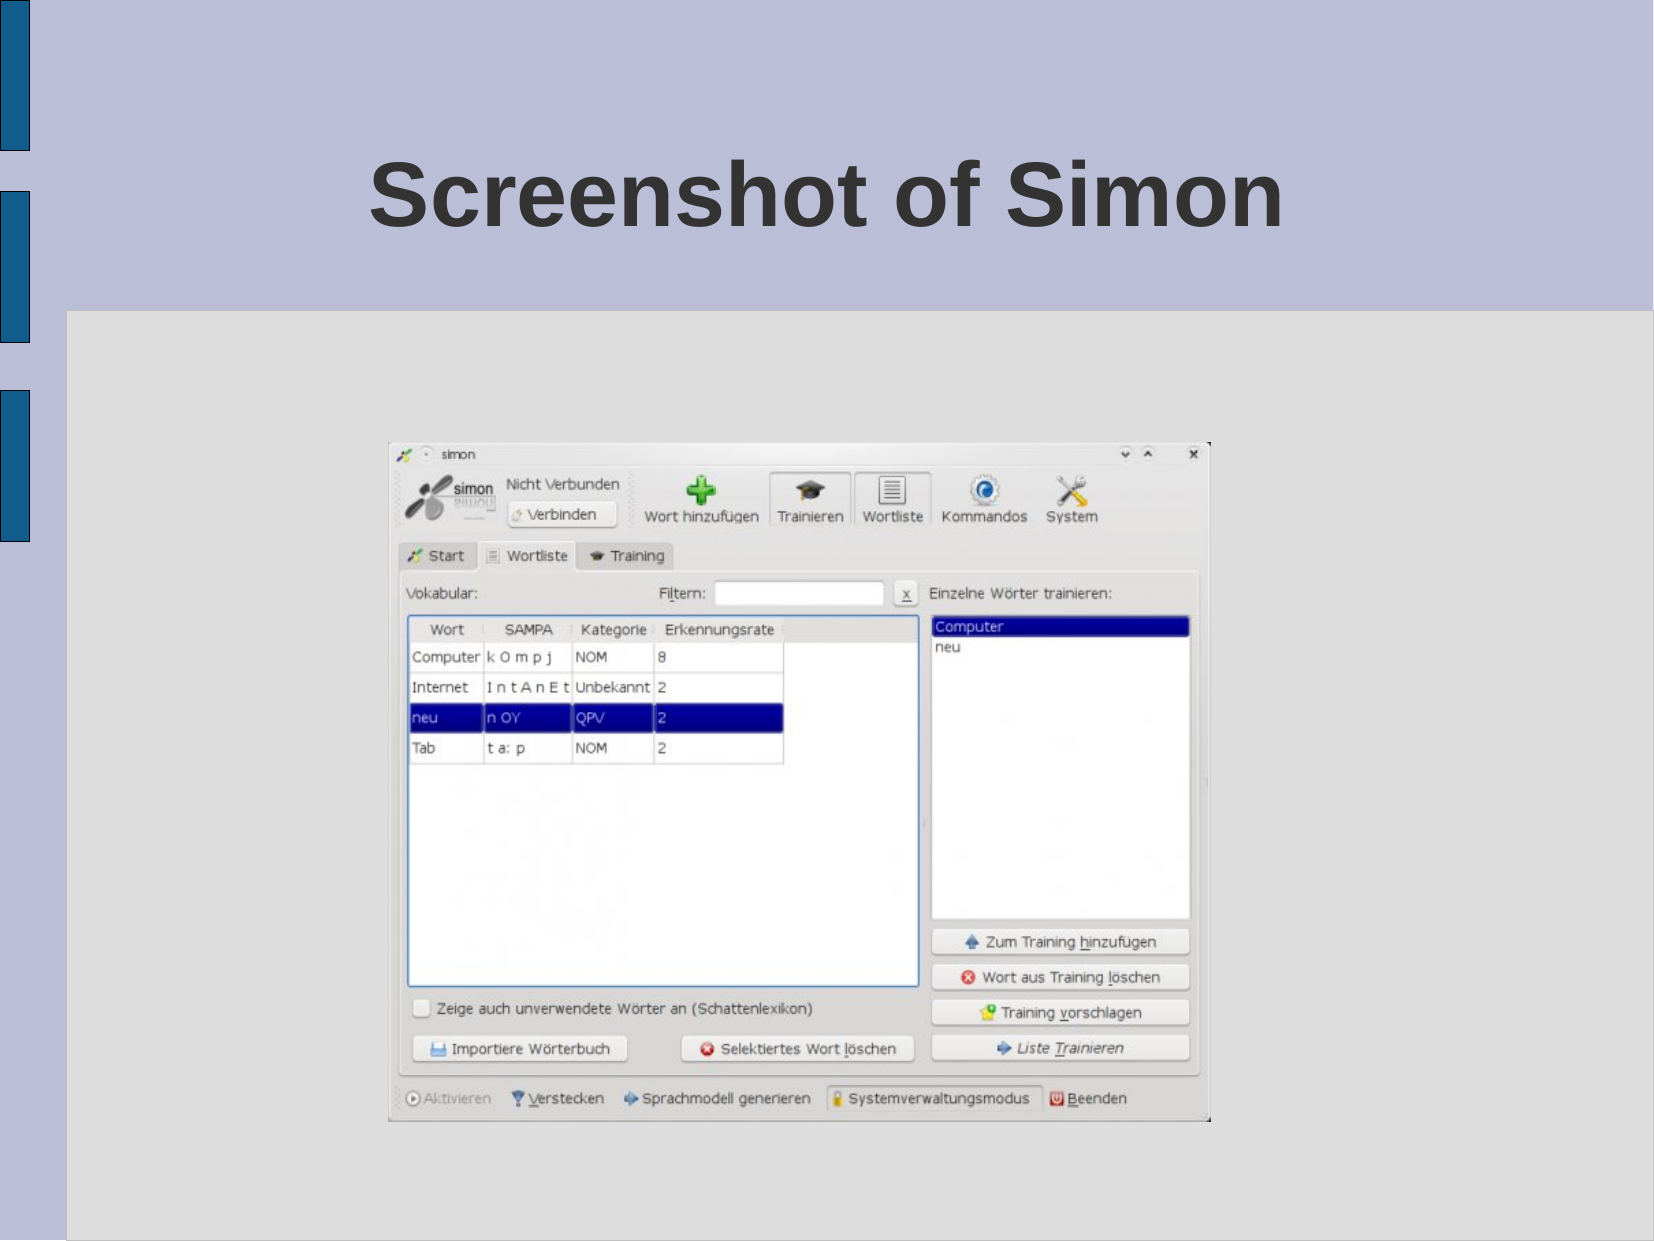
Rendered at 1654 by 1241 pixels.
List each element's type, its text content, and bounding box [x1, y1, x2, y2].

title Screenshot of Simon [121, 91, 1534, 299]
picture [388, 442, 1211, 1123]
